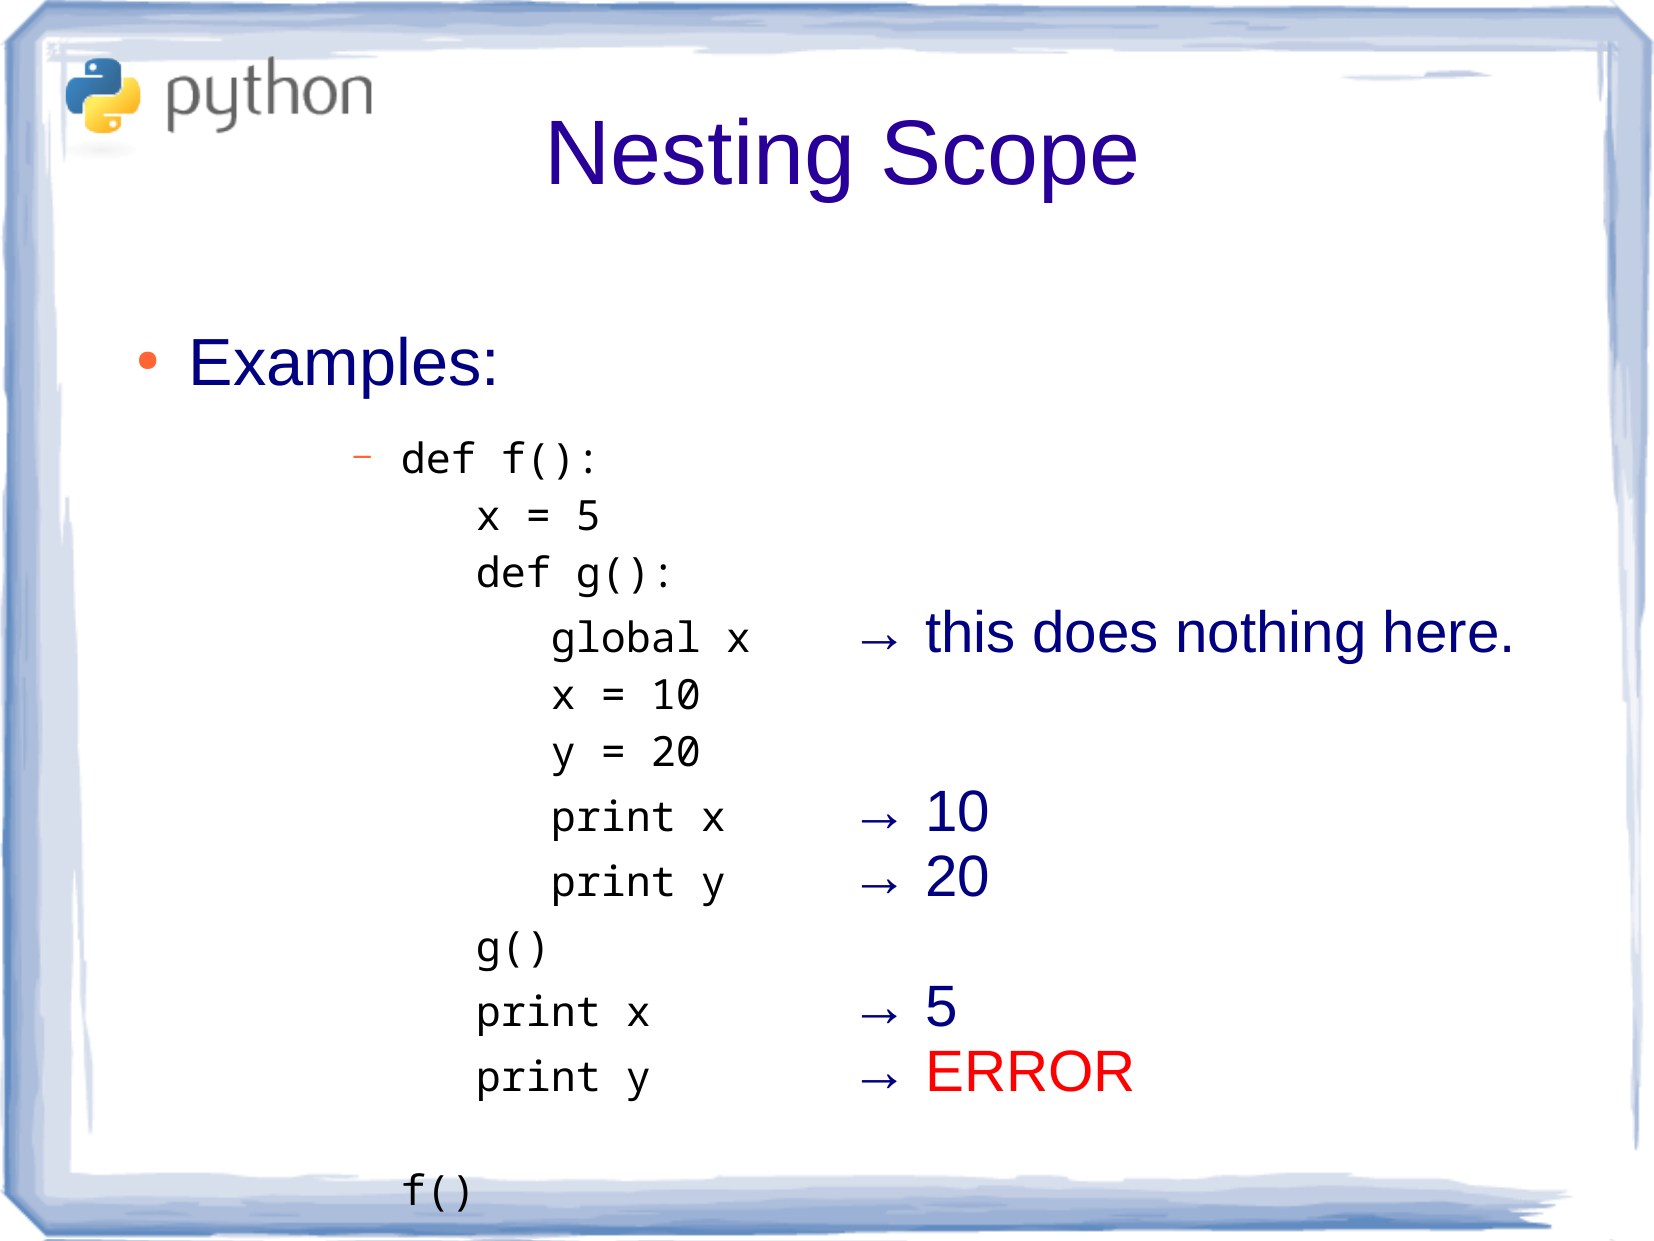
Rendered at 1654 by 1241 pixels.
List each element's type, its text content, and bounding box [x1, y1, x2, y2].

title Nesting Scope [82, 49, 1571, 257]
picture [0, 0, 1654, 1241]
list Examples: def f(): x = 5 def g(): global x → this does nothing here. x = 10 y = 20 print x → 10 print y → 20 g() print x → 5 print y → ERROR f() [118, 324, 1571, 1161]
